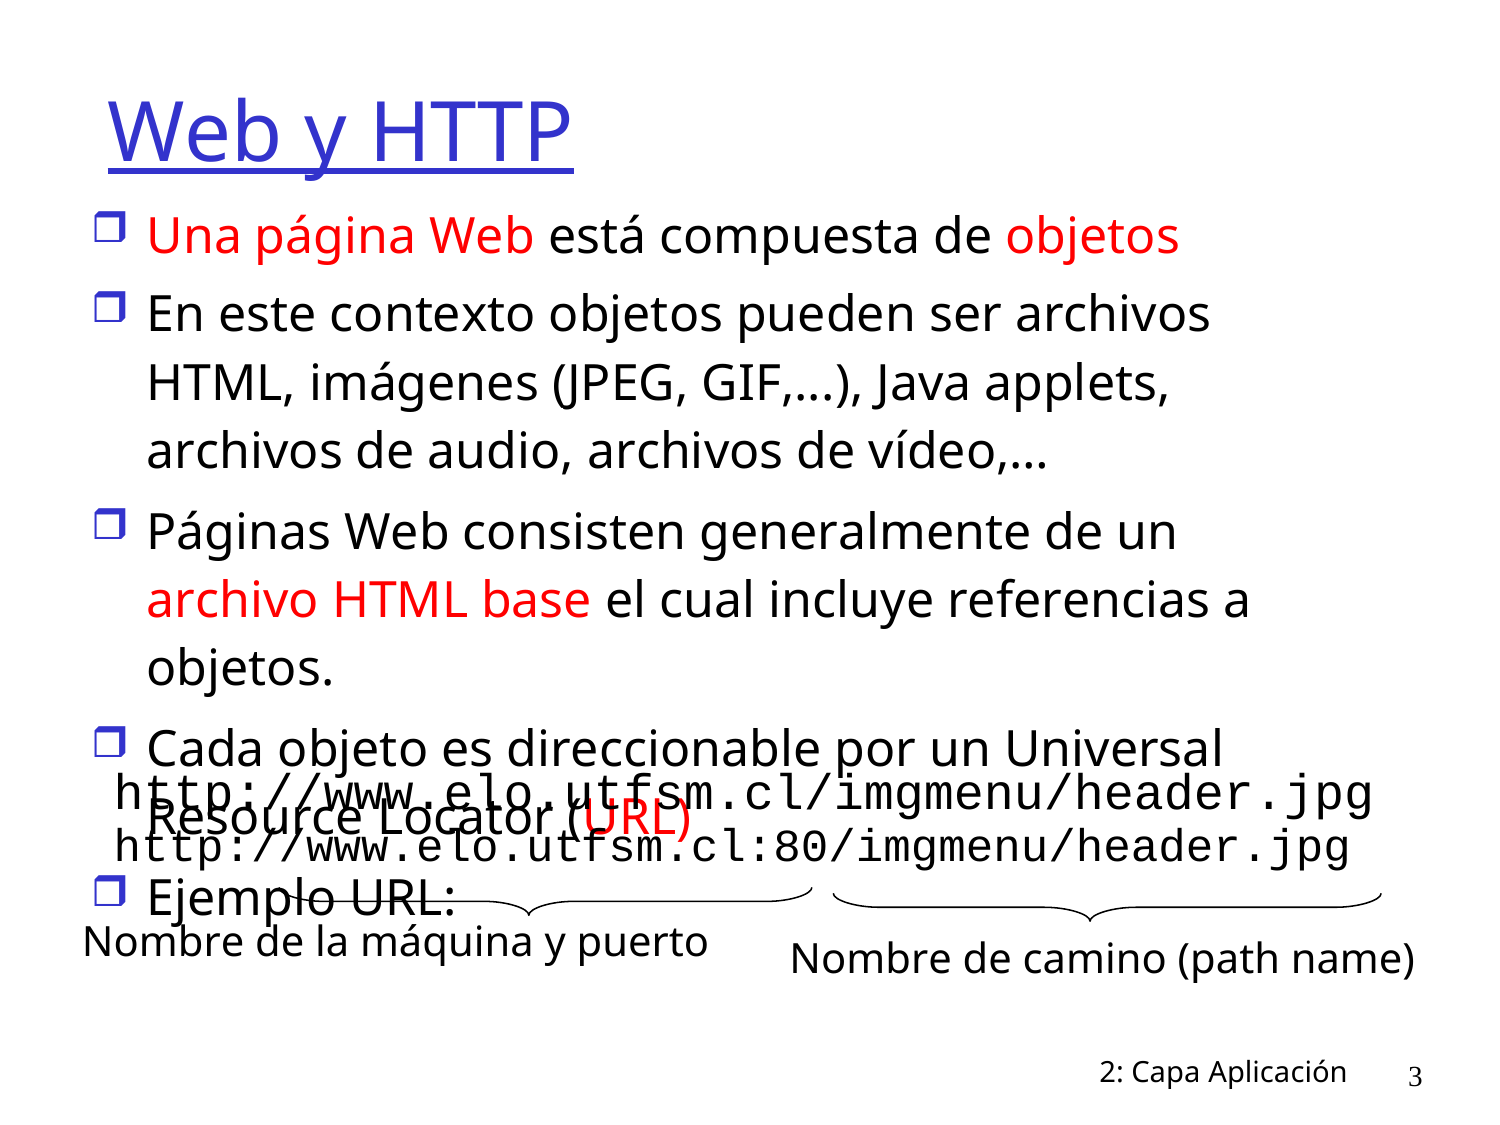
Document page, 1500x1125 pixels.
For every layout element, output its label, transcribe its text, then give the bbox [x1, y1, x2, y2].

text_box Nombre de la máquina y puerto [66, 912, 725, 973]
title Web y HTTP [92, 37, 1368, 225]
text_box Nombre de camino (path name) [774, 930, 1431, 991]
list Una página Web está compuesta de objetos En este contexto objetos pueden ser archivos HTML, imágenes (JPEG, GIF,...), Java applets, archivos de audio, archivos de vídeo,… Páginas Web consisten generalmente de un archivo HTML base el cual incluye referencias a objetos. Cada objeto es direccionable por un Universal Resource Locator (URL) Ejemplo URL: [76, 196, 1352, 960]
text_box http://www.elo.utfsm.cl/imgmenu/header.jpg http://www.elo.utfsm.cl:80/imgmenu/header.jpg [98, 757, 1389, 880]
